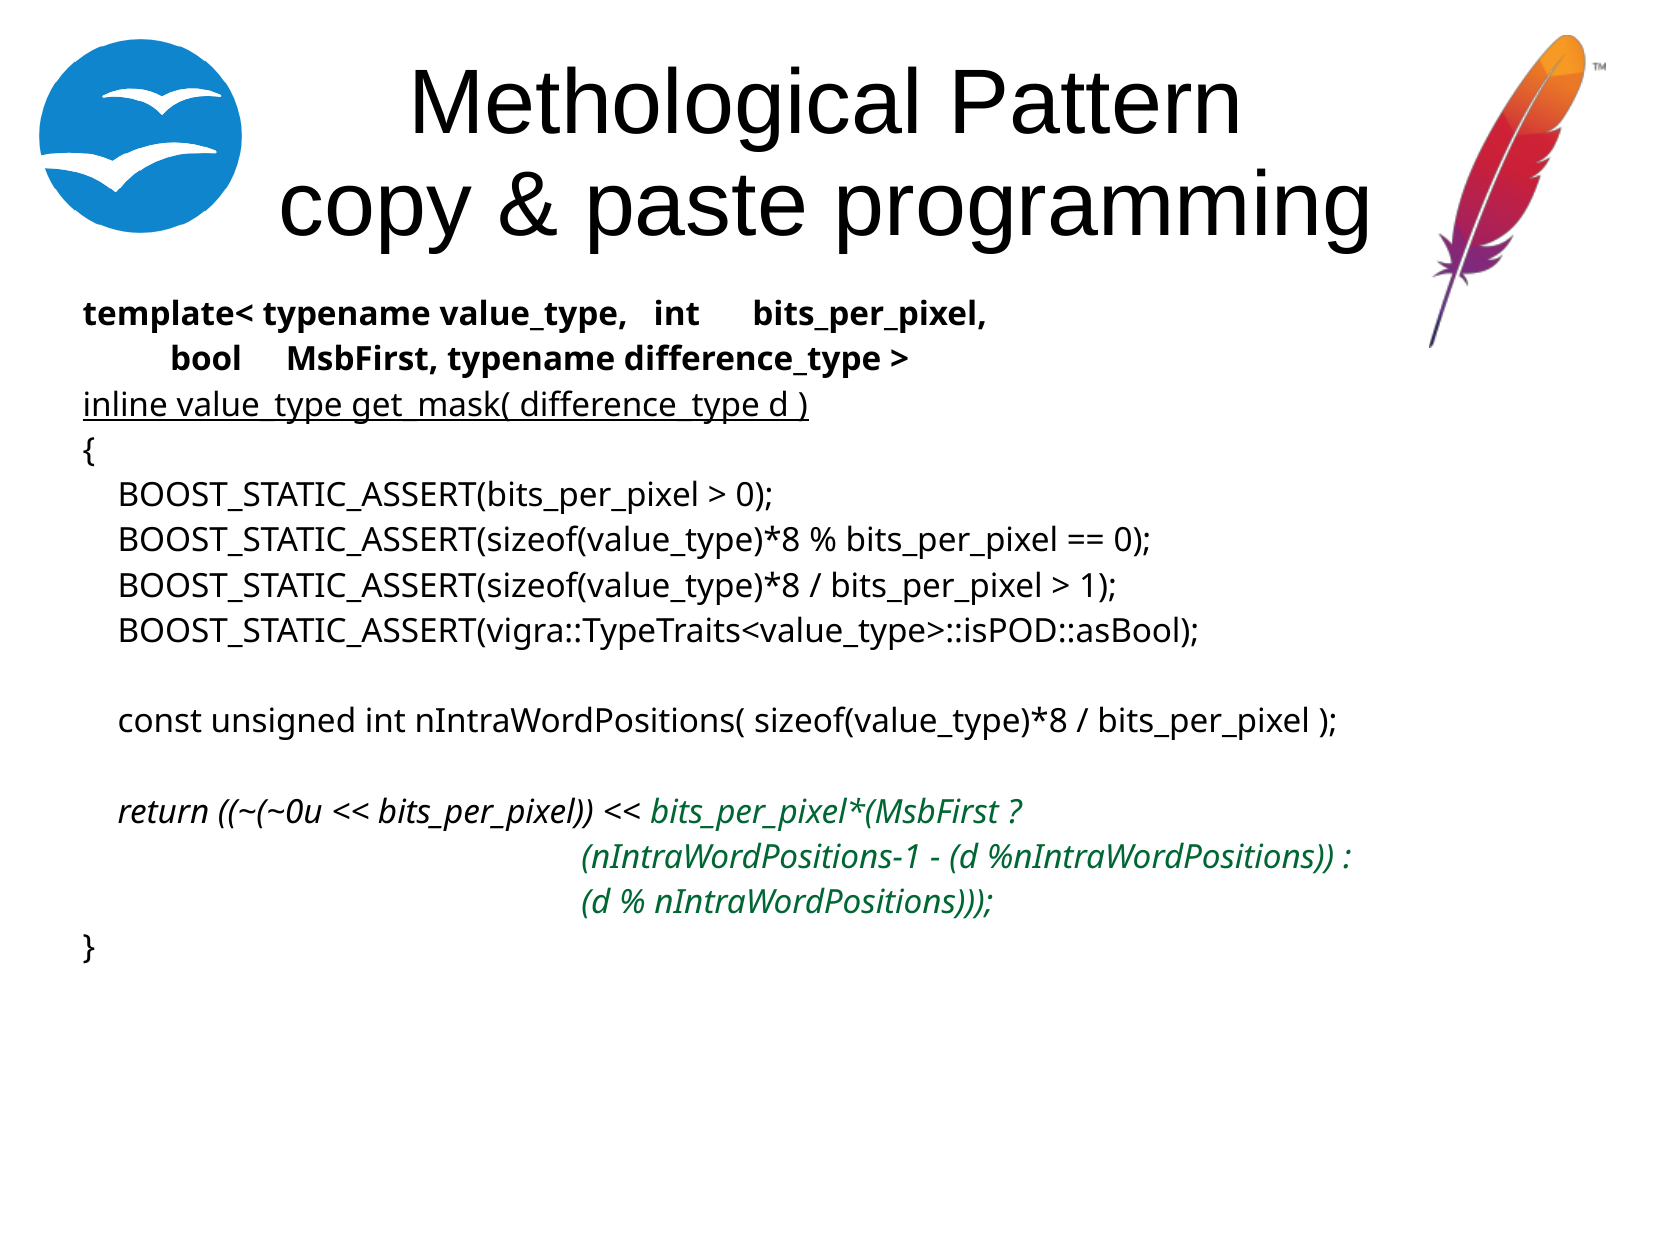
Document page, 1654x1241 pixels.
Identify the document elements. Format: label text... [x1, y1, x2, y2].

title Methological Pattern copy & paste programming [271, 49, 1429, 257]
subtitle template< typename value_type, int bits_per_pixel, bool MsbFirst, typename difference_type > inline value_type get_mask( difference_type d ) { BOOST_STATIC_ASSERT(bits_per_pixel > 0); BOOST_STATIC_ASSERT(sizeof(value_type)*8 % bits_per_pixel == 0); BOOST_STATIC_ASSERT(sizeof(value_type)*8 / bits_per_pixel > 1); BOOST_STATIC_ASSERT(vigra::TypeTraits<value_type>::isPOD::asBool); const unsigned int nIntraWordPositions( sizeof(value_type)*8 / bits_per_pixel ); return ((~(~0u << bits_per_pixel)) << bits_per_pixel*(MsbFirst ? (nIntraWordPositions-1 - (d %nIntraWordPositions)) : (d % nIntraWordPositions))); } [82, 290, 1571, 1227]
picture [1429, 35, 1606, 348]
picture [11, 11, 271, 260]
